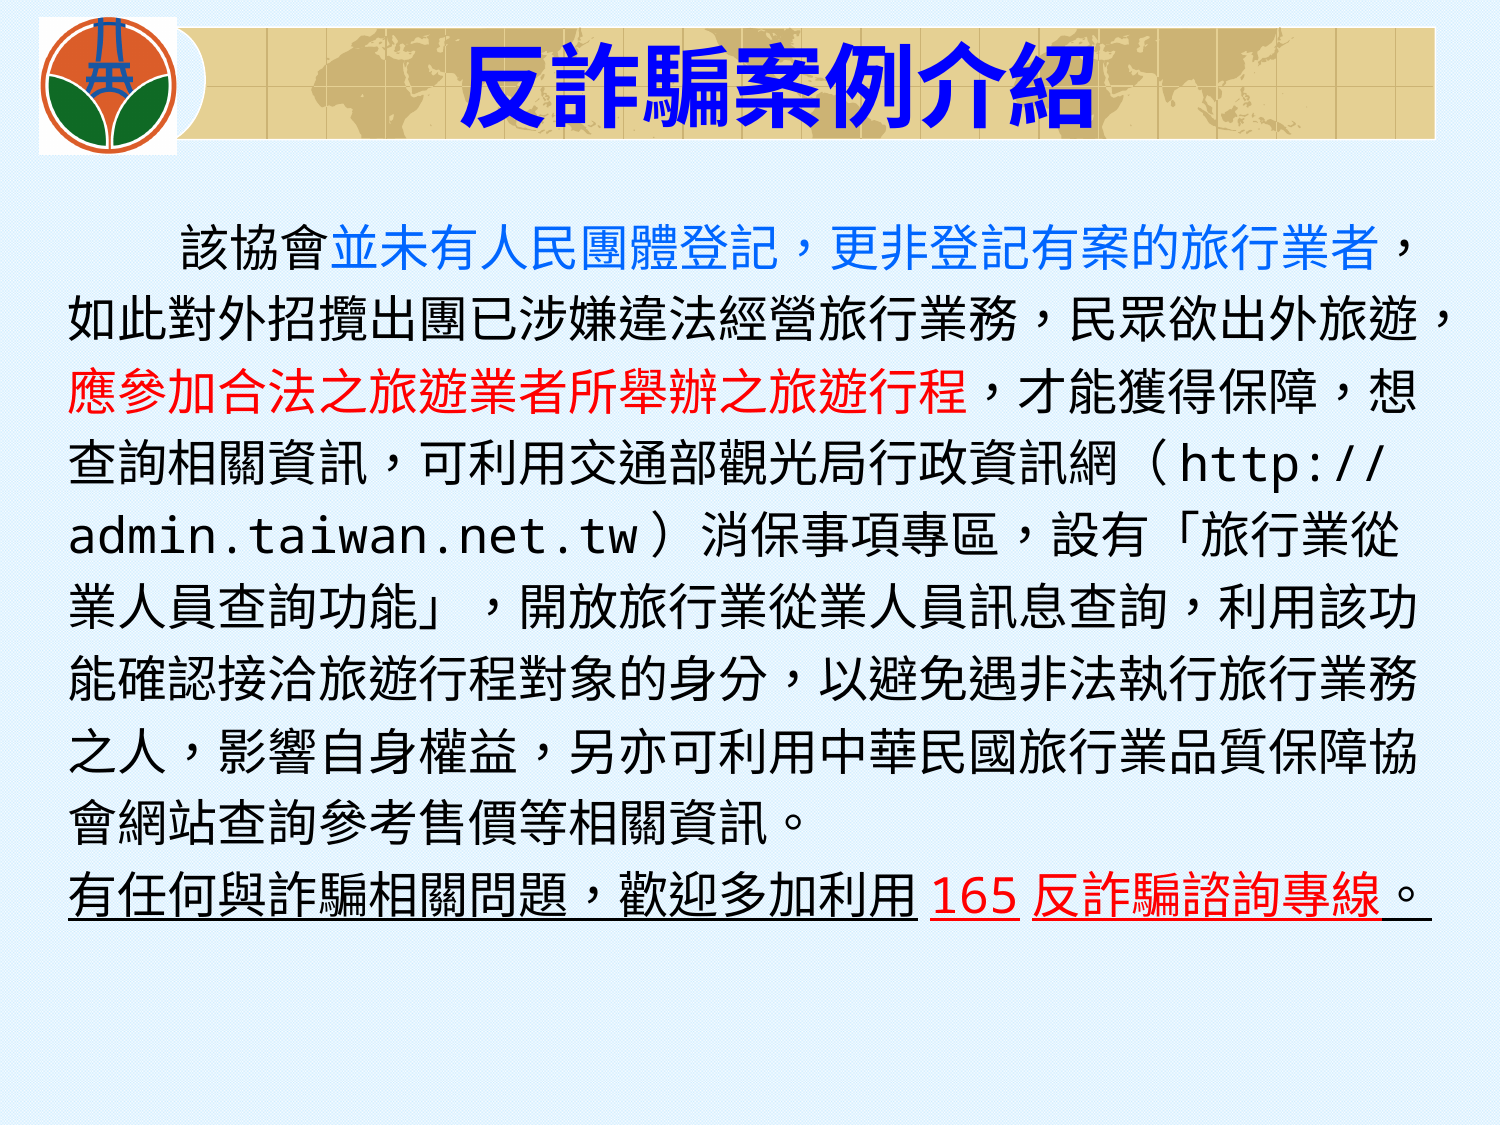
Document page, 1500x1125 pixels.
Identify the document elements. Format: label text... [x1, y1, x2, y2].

list 該協會並未有人民團體登記，更非登記有案的旅行業者，如此對外招攬出團已涉嫌違法經營旅行業務，民眾欲出外旅遊，應參加合法之旅遊業者所舉辦之旅遊行程，才能獲得保障，想查詢相關資訊，可利用交通部觀光局行政資訊網（http://admin.taiwan.net.tw）消保事項專區，設有「旅行業從業人員查詢功能」，開放旅行業從業人員訊息查詢，利用該功能確認接洽旅遊行程對象的身分，以避免遇非法執行旅行業務之人，影響自身權益，另亦可利用中華民國旅行業品質保障協會網站查詢參考售價等相關資訊。 有任何與詐騙相關問題，歡迎多加利用165反詐騙諮詢專線。 [53, 196, 1447, 1071]
picture [0, 0, 1500, 1125]
text_box 反詐騙案例介紹 [442, 19, 1117, 149]
